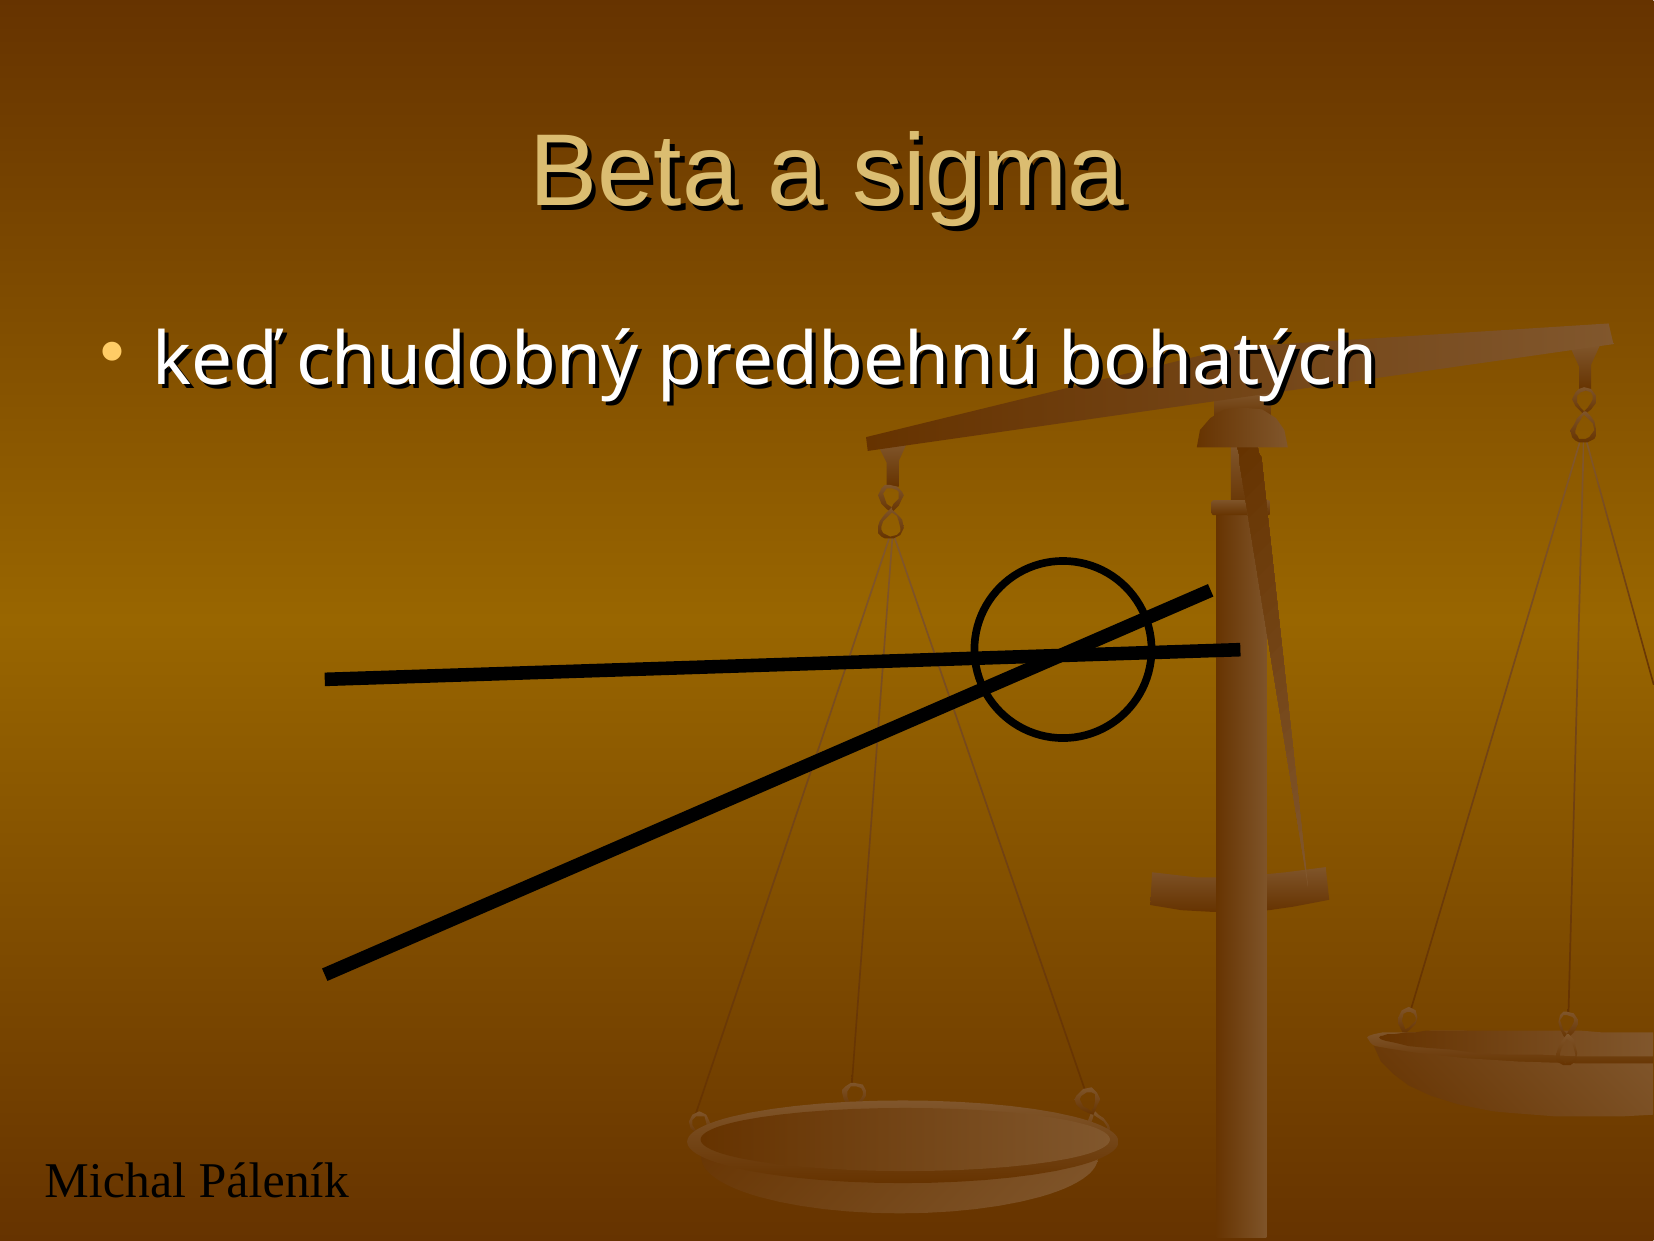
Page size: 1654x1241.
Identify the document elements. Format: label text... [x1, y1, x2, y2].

title Beta a sigma [82, 57, 1572, 250]
list keď chudobný predbehnú bohatých [82, 289, 1572, 1095]
